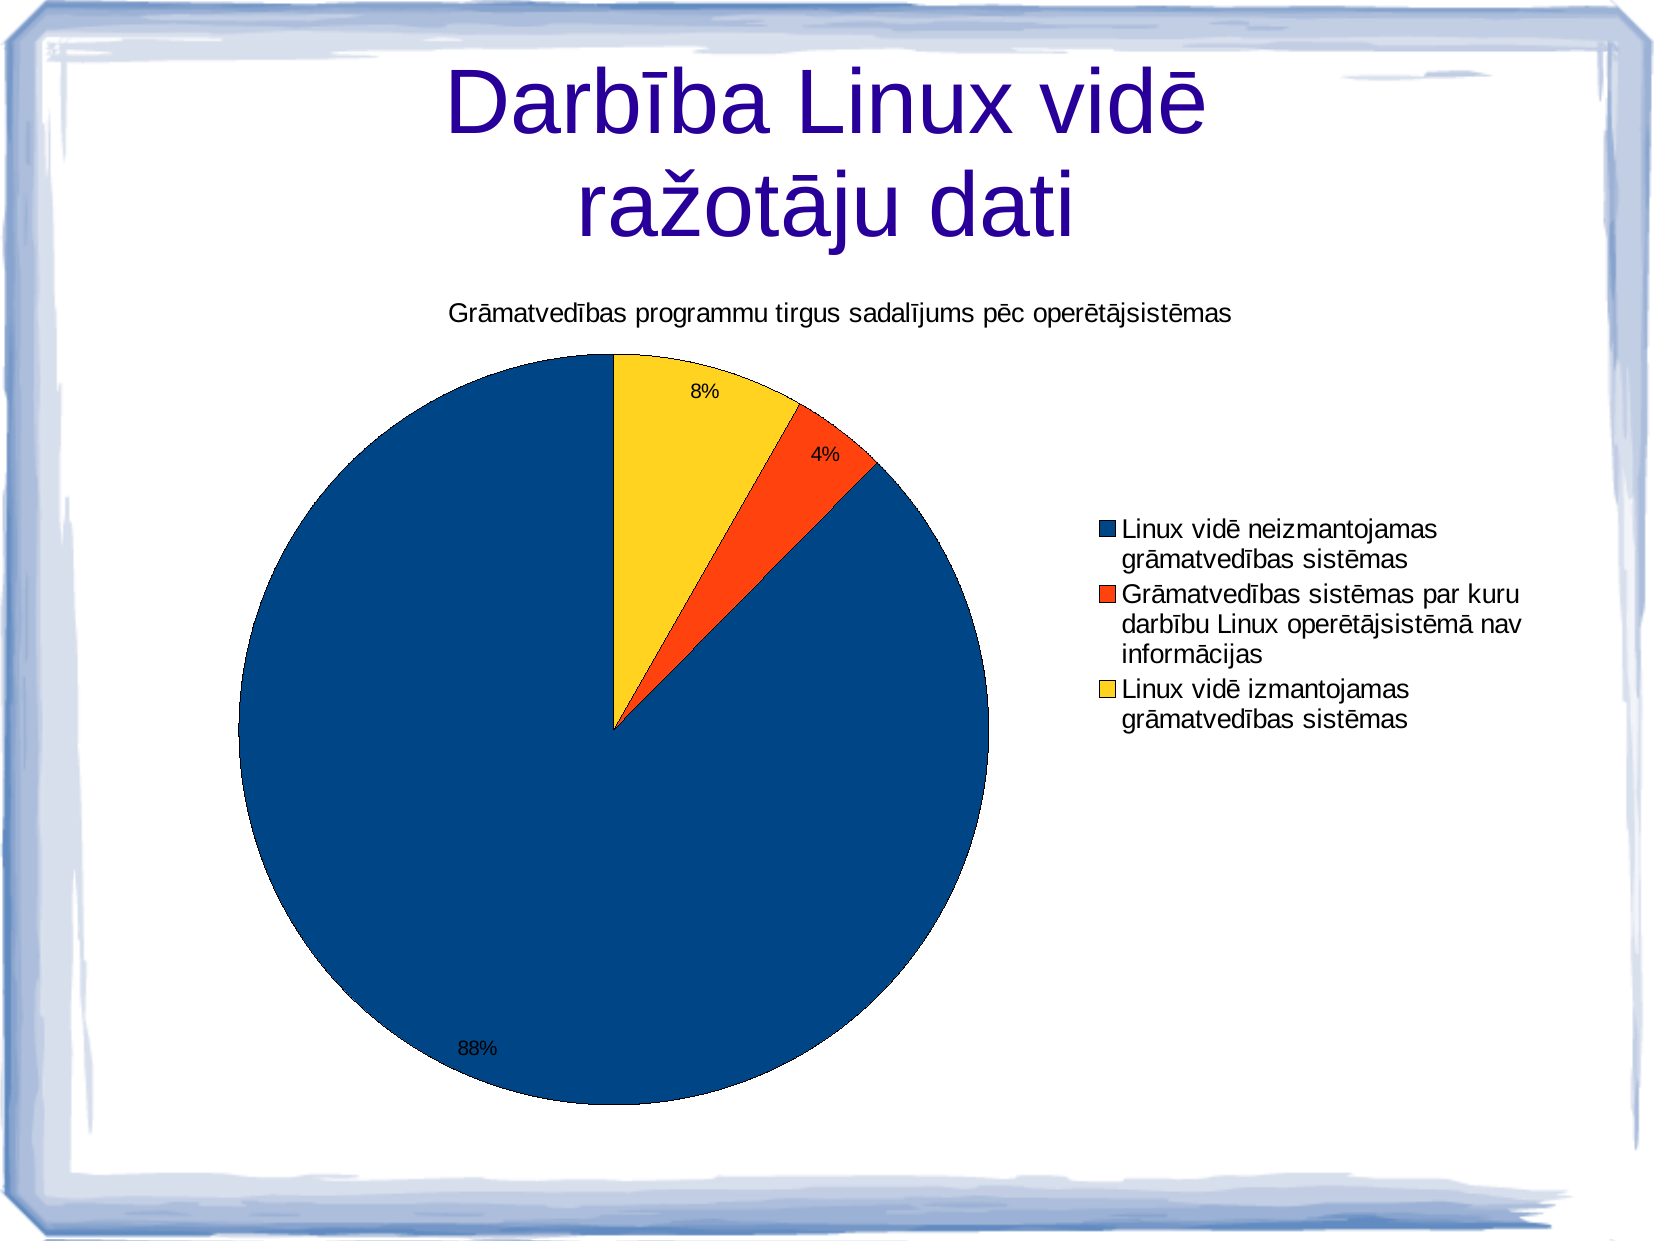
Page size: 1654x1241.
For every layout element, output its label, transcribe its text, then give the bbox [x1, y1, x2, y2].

chart [147, 265, 1536, 1123]
title Darbība Linux vidē ražotāju dati [82, 49, 1571, 257]
picture [0, 0, 1654, 1241]
